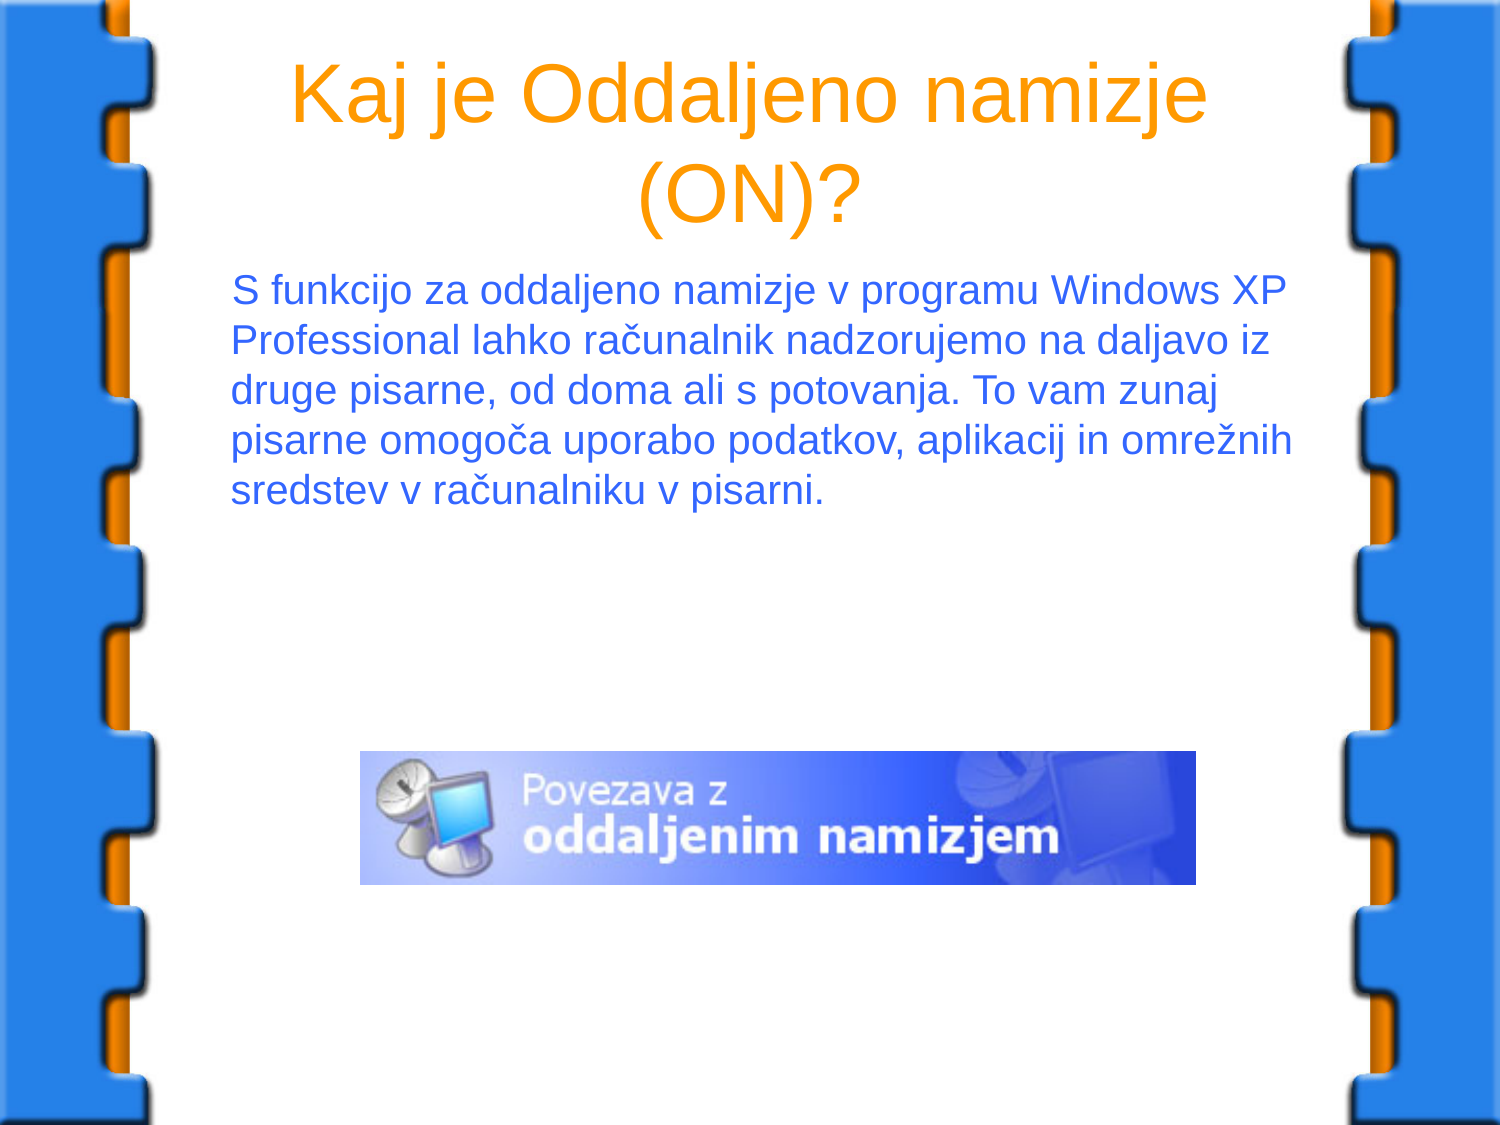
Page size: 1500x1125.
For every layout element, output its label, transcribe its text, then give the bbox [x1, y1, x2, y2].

title Kaj je Oddaljeno namizje (ON)? [159, 45, 1341, 233]
picture [360, 751, 1196, 885]
list S funkcijo za oddaljeno namizje v programu Windows XP Professional lahko računalnik nadzorujemo na daljavo iz druge pisarne, od doma ali s potovanja. To vam zunaj pisarne omogoča uporabo podatkov, aplikacij in omrežnih sredstev v računalniku v pisarni. [159, 255, 1365, 998]
picture [1280, 0, 1500, 1125]
picture [0, 0, 220, 1125]
